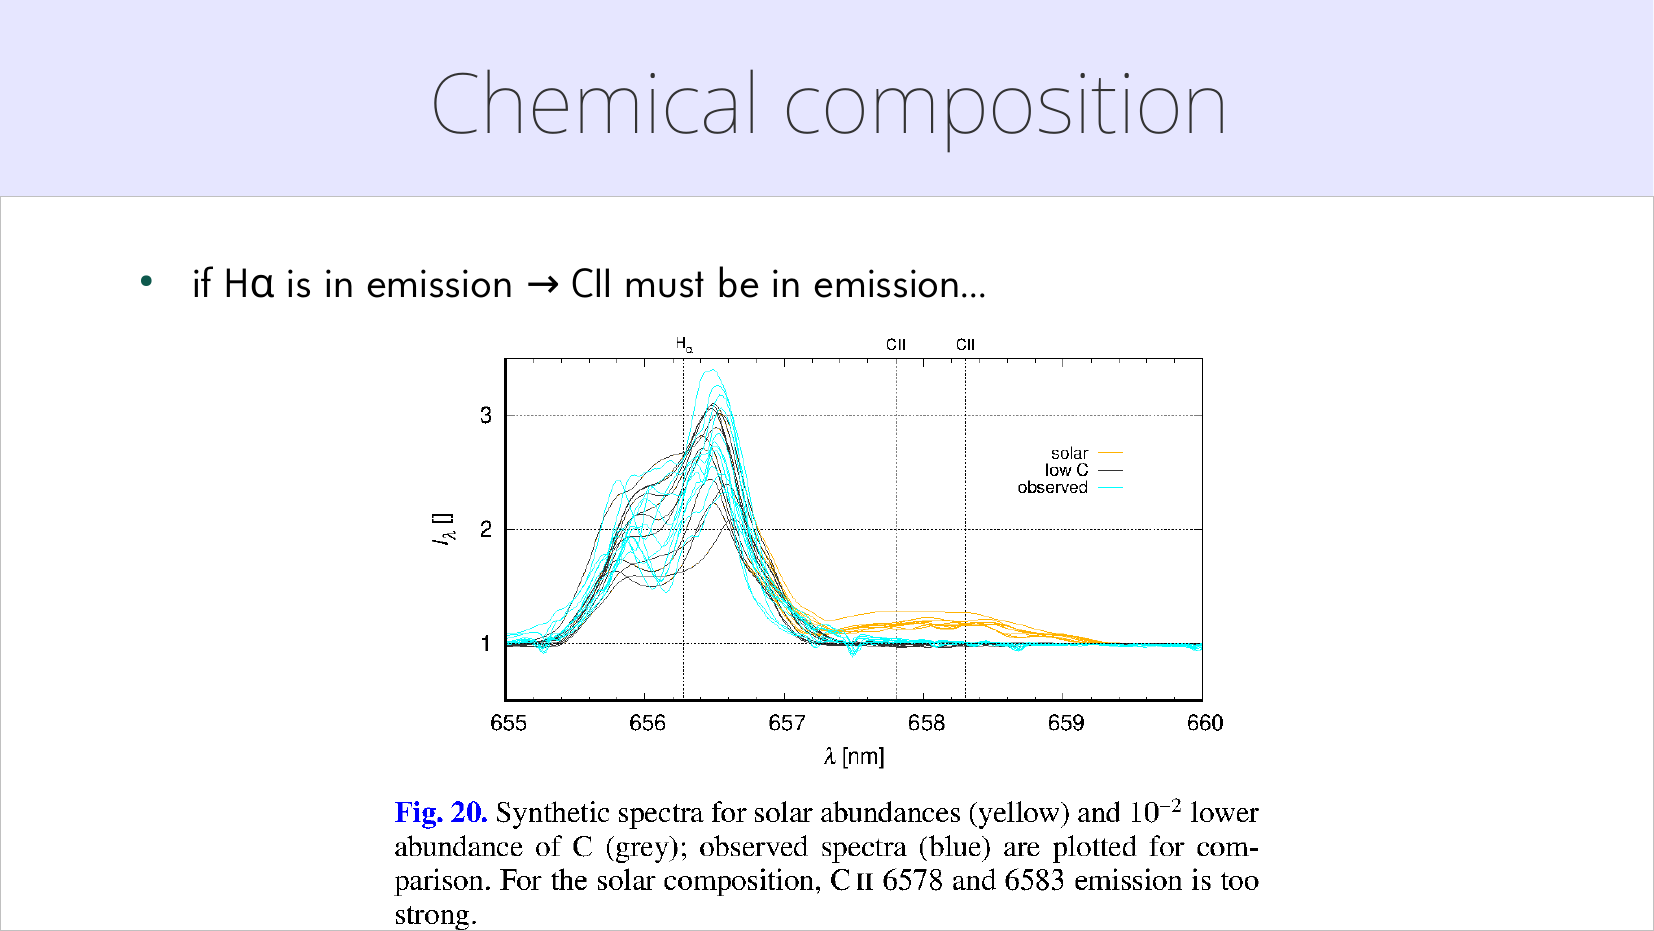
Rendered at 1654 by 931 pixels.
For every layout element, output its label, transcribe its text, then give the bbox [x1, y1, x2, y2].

list if Hα is in emission → CII must be in emission... [121, 258, 1534, 798]
picture [394, 337, 1259, 931]
title Chemical composition [124, 23, 1537, 179]
